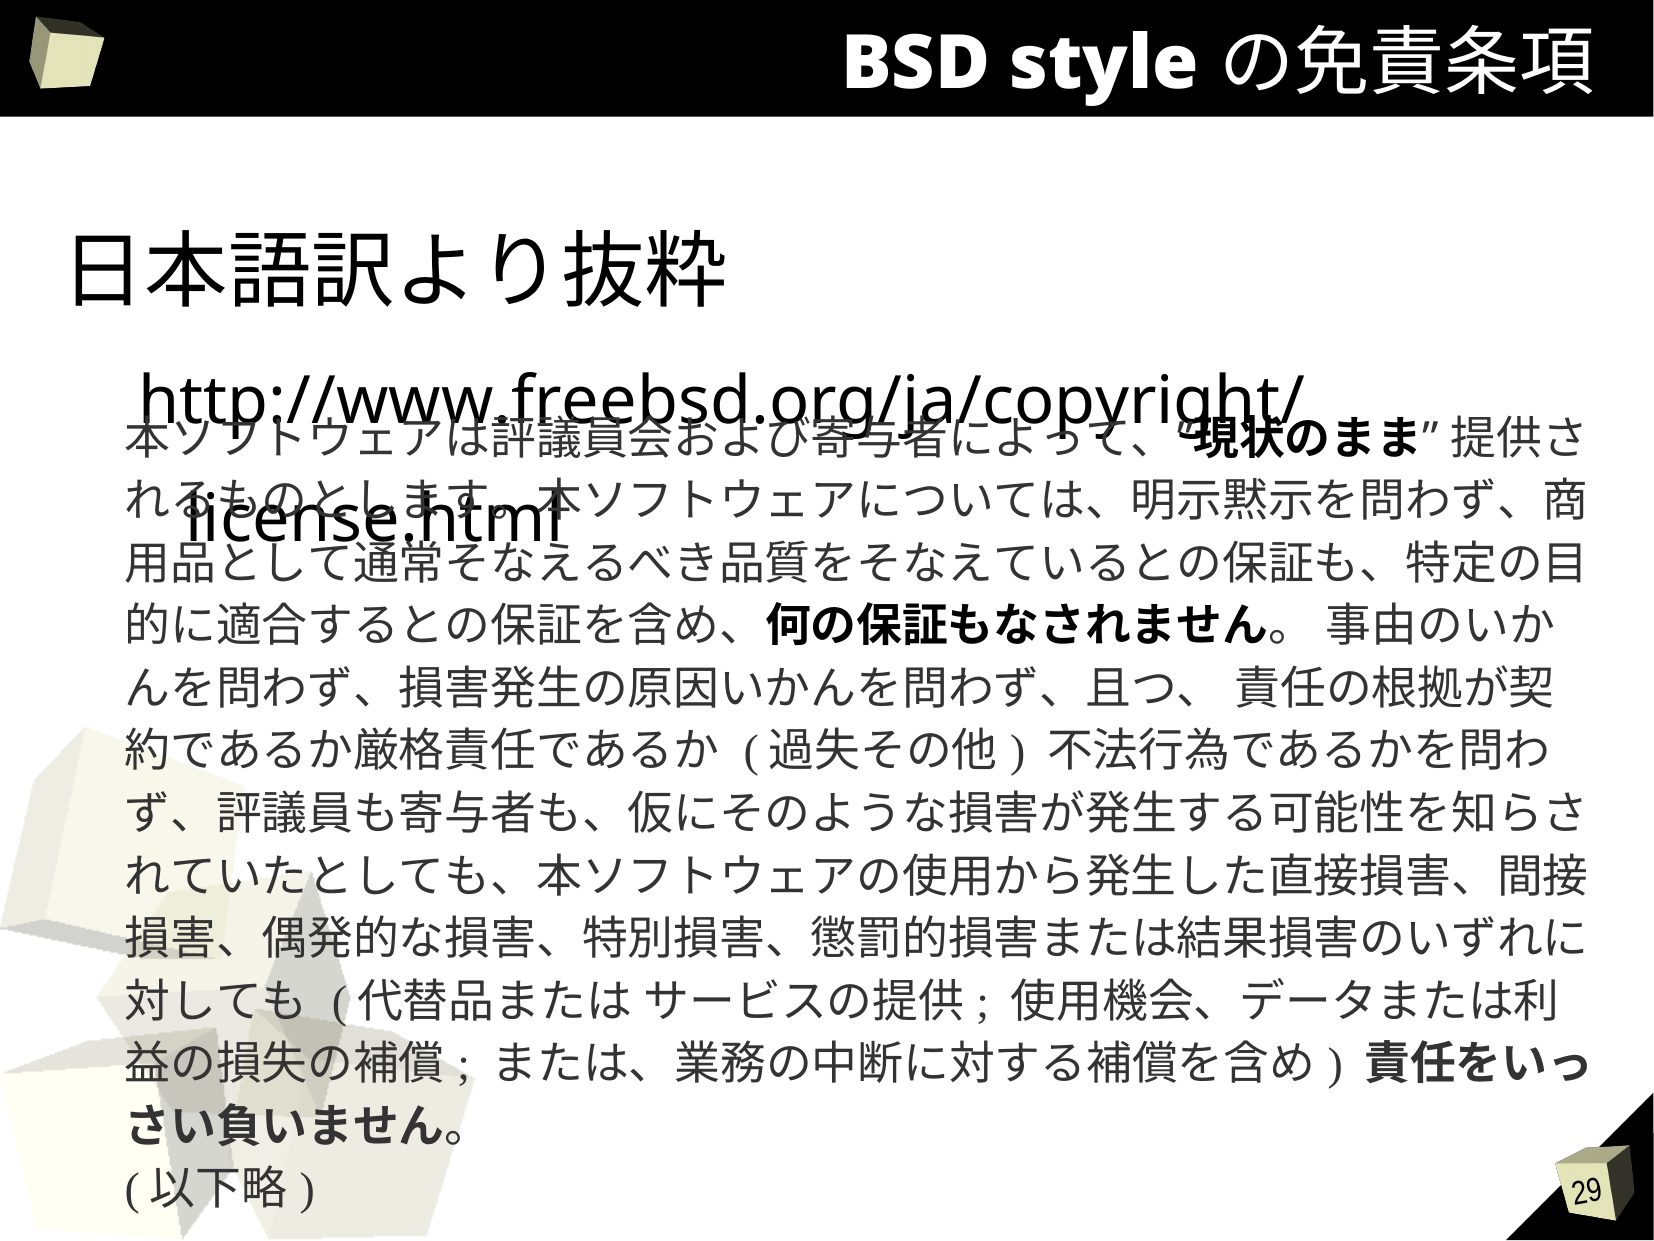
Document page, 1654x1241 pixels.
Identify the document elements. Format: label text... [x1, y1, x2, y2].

picture [0, 726, 477, 1241]
text_box 本ソフトウェアは評議員会および寄与者によって、”現状のまま” 提供されるものとします。本ソフトウェアについては、明示黙示を問わず、商用品として通常そなえるべき品質をそなえているとの保証も、特定の目的に適合するとの保証を含め、何の保証もなされません。 事由のいかんを問わず、損害発生の原因いかんを問わず、且つ、 責任の根拠が契約であるか厳格責任であるか (過失その他) 不法行為であるかを問わず、評議員も寄与者も、仮にそのような損害が発生する可能性を知らされていたとしても、本ソフトウェアの使用から発生した直接損害、間接損害、偶発的な損害、特別損害、懲罰的損害または結果損害のいずれに対しても (代替品または サービスの提供; 使用機会、データまたは利益の損失の補償; または、業務の中断に対する補償を含め) 責任をいっさい負いません。 (以下略) [124, 405, 1597, 1022]
list 日本語訳より抜粋 http://www.freebsd.org/ja/copyright/license.html [44, 177, 1611, 480]
title BSD styleの免責条項 [118, 0, 1595, 119]
